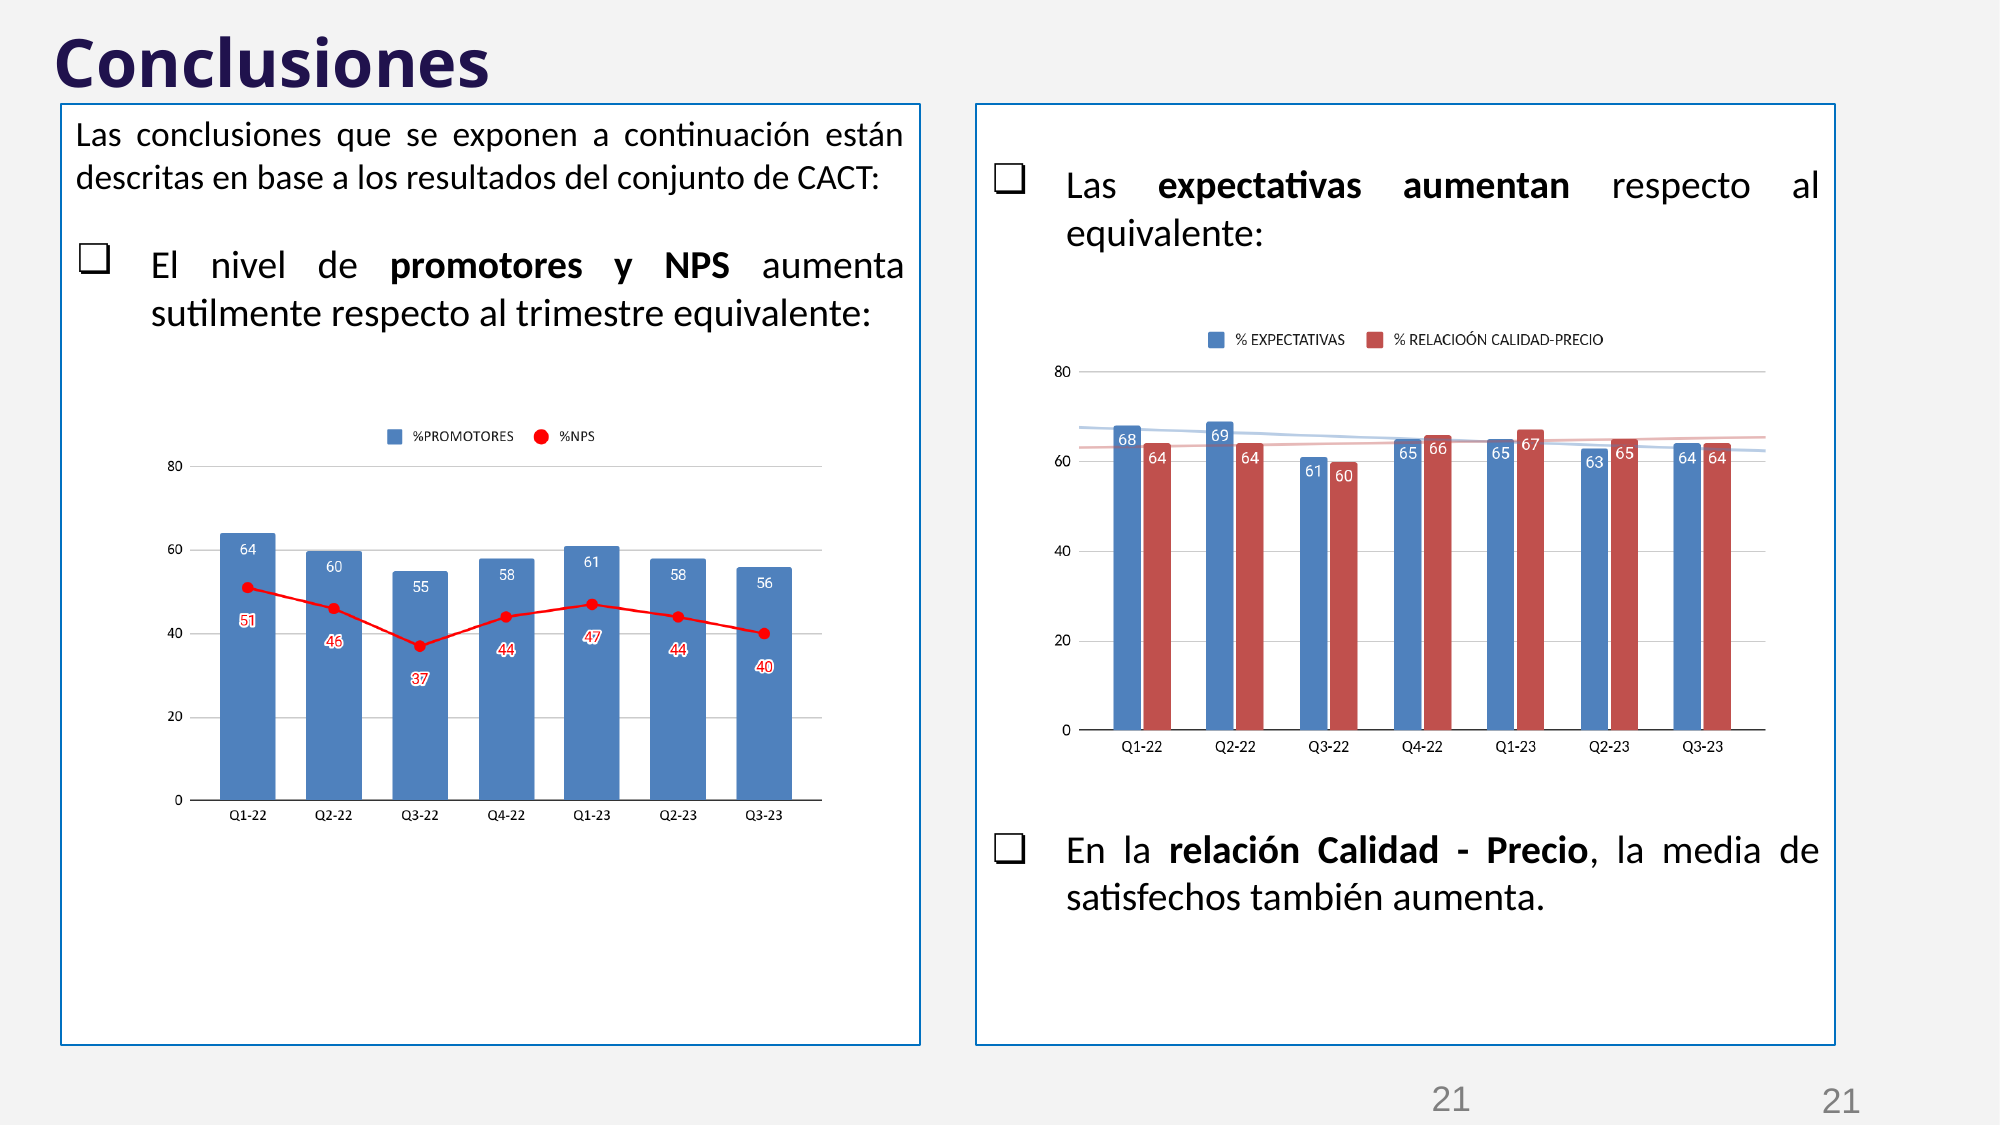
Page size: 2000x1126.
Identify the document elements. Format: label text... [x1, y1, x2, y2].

text_box Conclusiones [53, 0, 1946, 124]
text_box Las conclusiones que se exponen a continuación están descritas en base a los resultados del conjunto de CACT: El nivel de promotores y NPS aumenta sutilmente respecto al trimestre equivalente: [60, 103, 920, 1046]
text_box Las expectativas aumentan respecto al equivalente: En la relación Calidad - Precio, la media de satisfechos también aumenta. [976, 103, 1836, 1046]
picture [137, 407, 844, 845]
text_box <number> [1413, 1067, 1881, 1126]
picture [1022, 308, 1789, 778]
